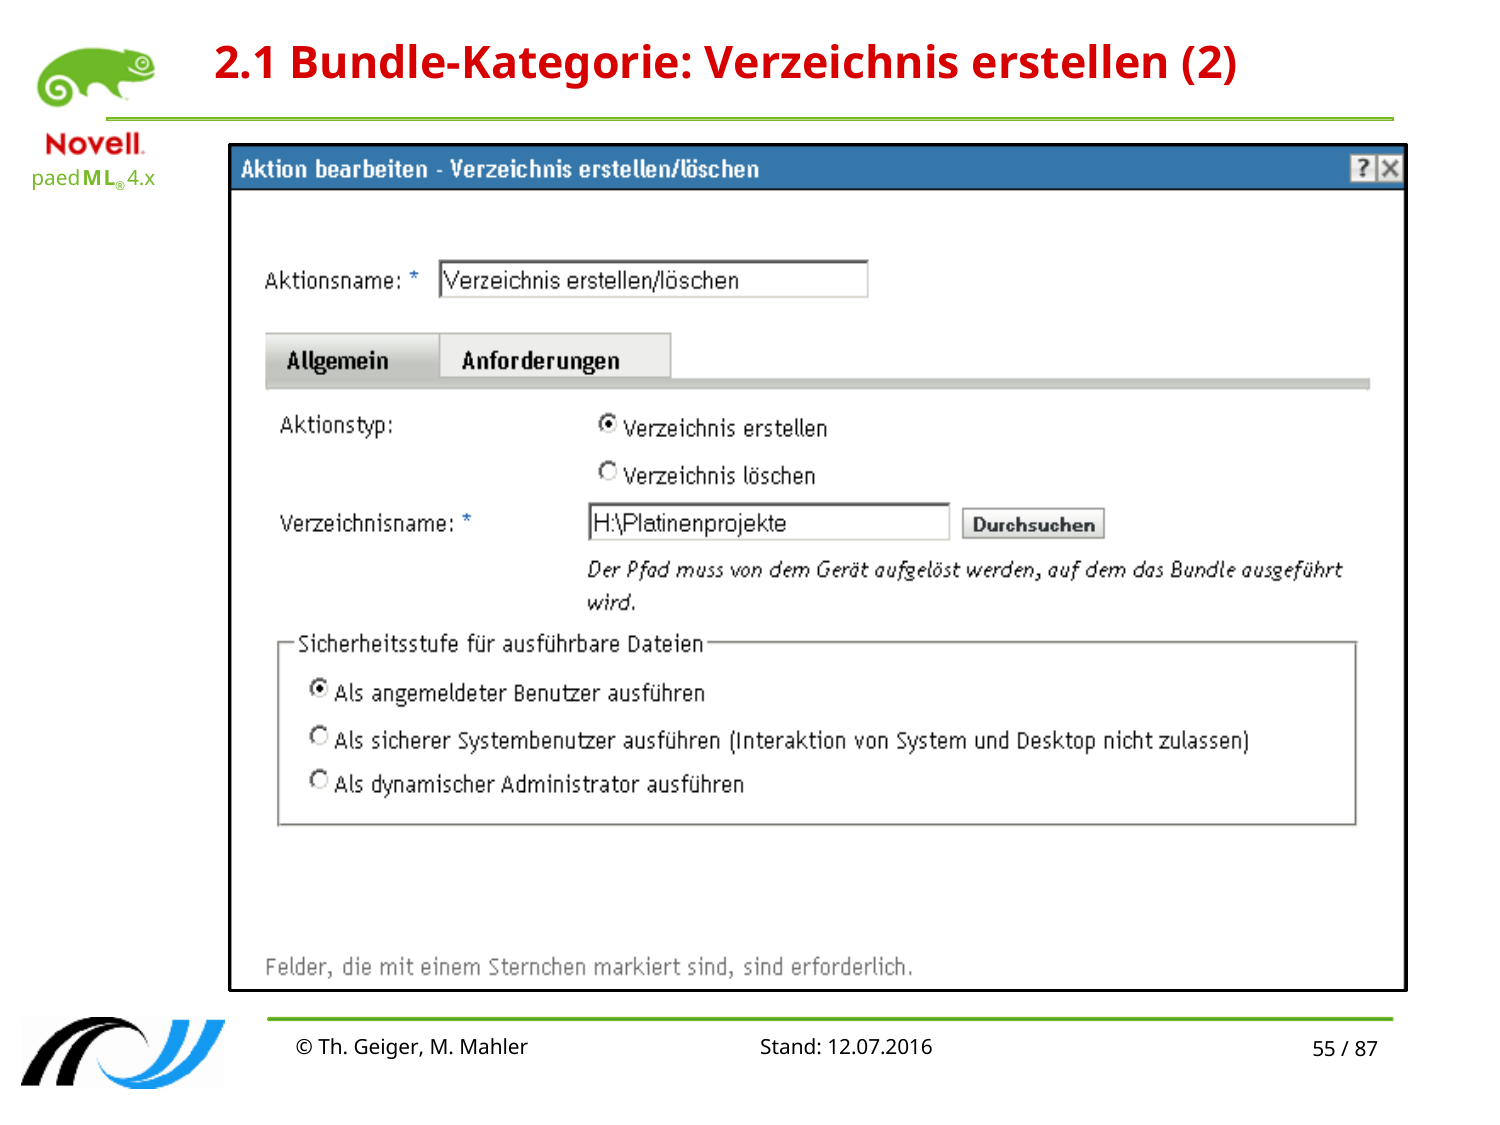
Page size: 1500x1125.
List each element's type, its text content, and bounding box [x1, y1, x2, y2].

picture [230, 145, 1406, 990]
picture [21, 1017, 225, 1089]
title 2.1 Bundle-Kategorie: Verzeichnis erstellen (2) [214, 16, 1393, 108]
picture [24, 32, 167, 175]
